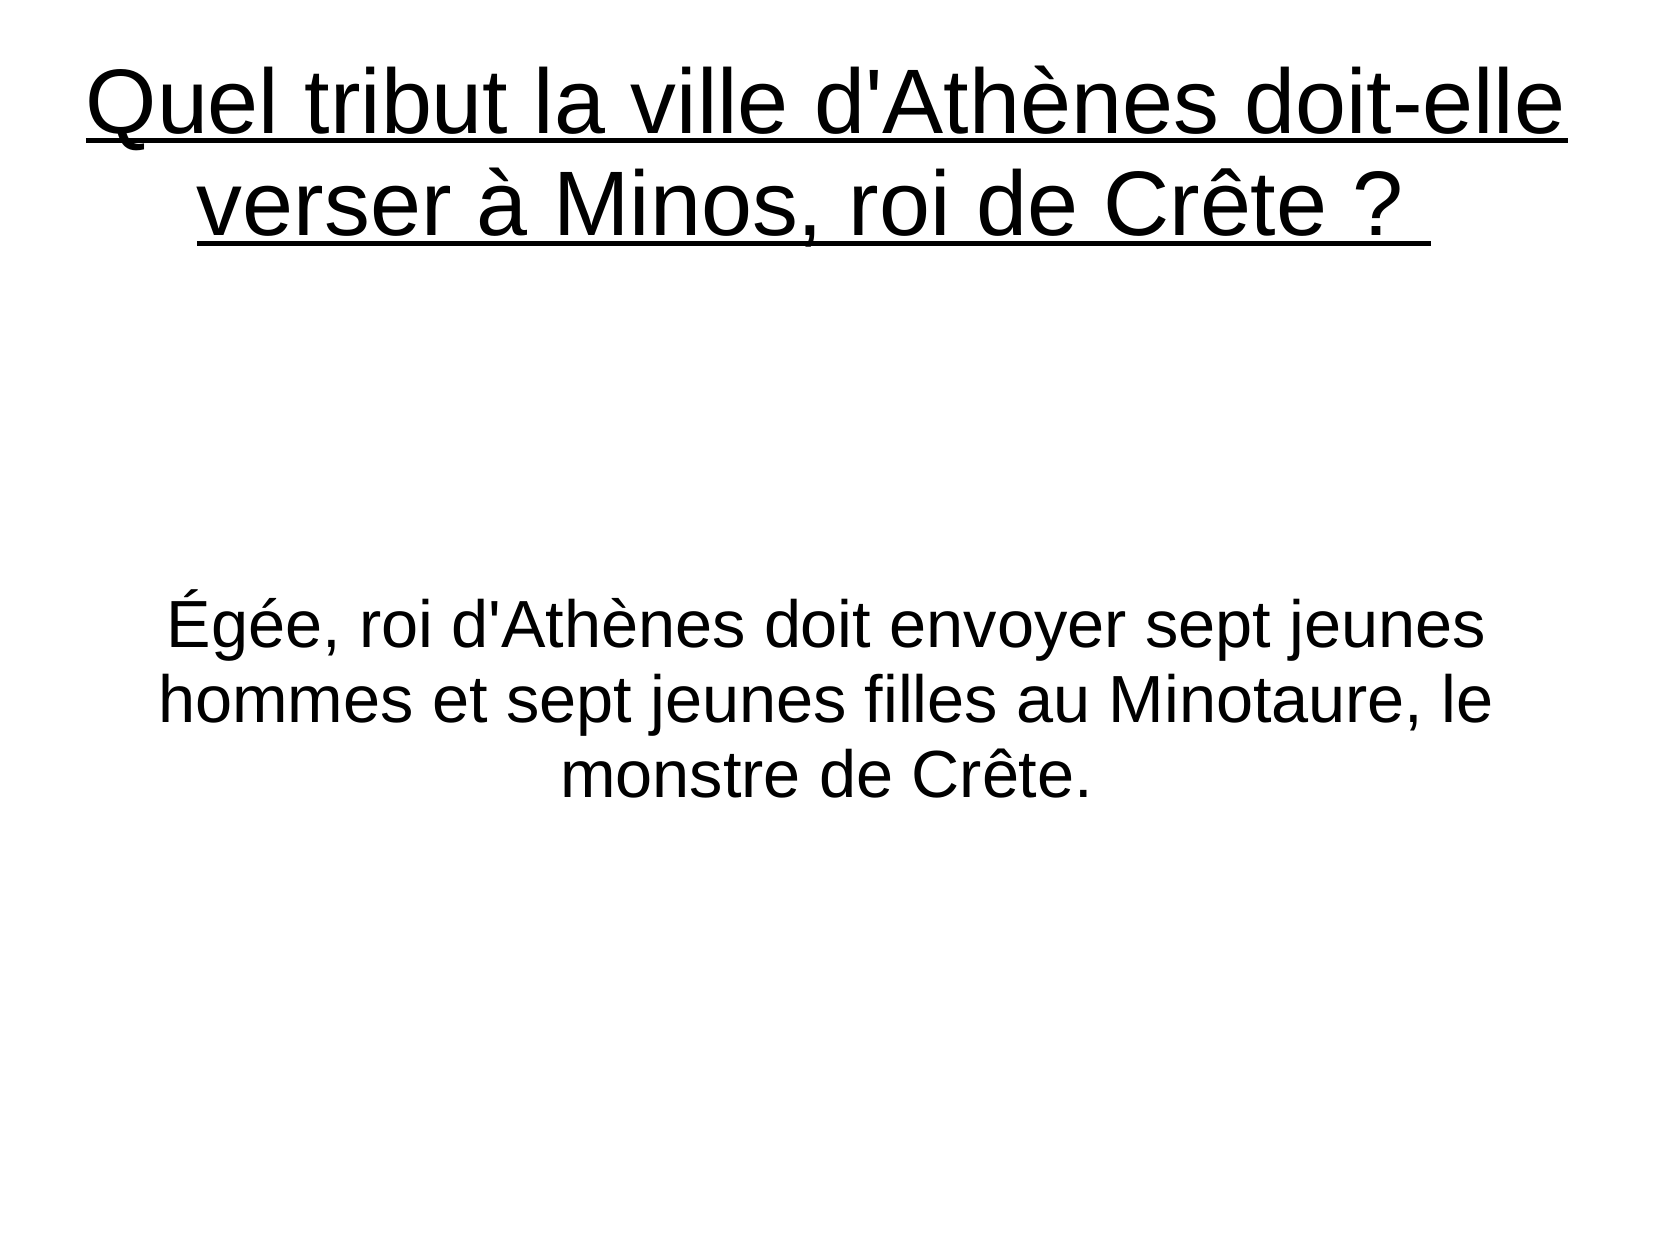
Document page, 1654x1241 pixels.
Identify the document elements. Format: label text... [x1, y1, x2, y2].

subtitle Égée, roi d'Athènes doit envoyer sept jeunes hommes et sept jeunes filles au Minotaure, le monstre de Crête. [82, 290, 1571, 1109]
title Quel tribut la ville d'Athènes doit-elle verser à Minos, roi de Crête ? [82, 49, 1571, 257]
